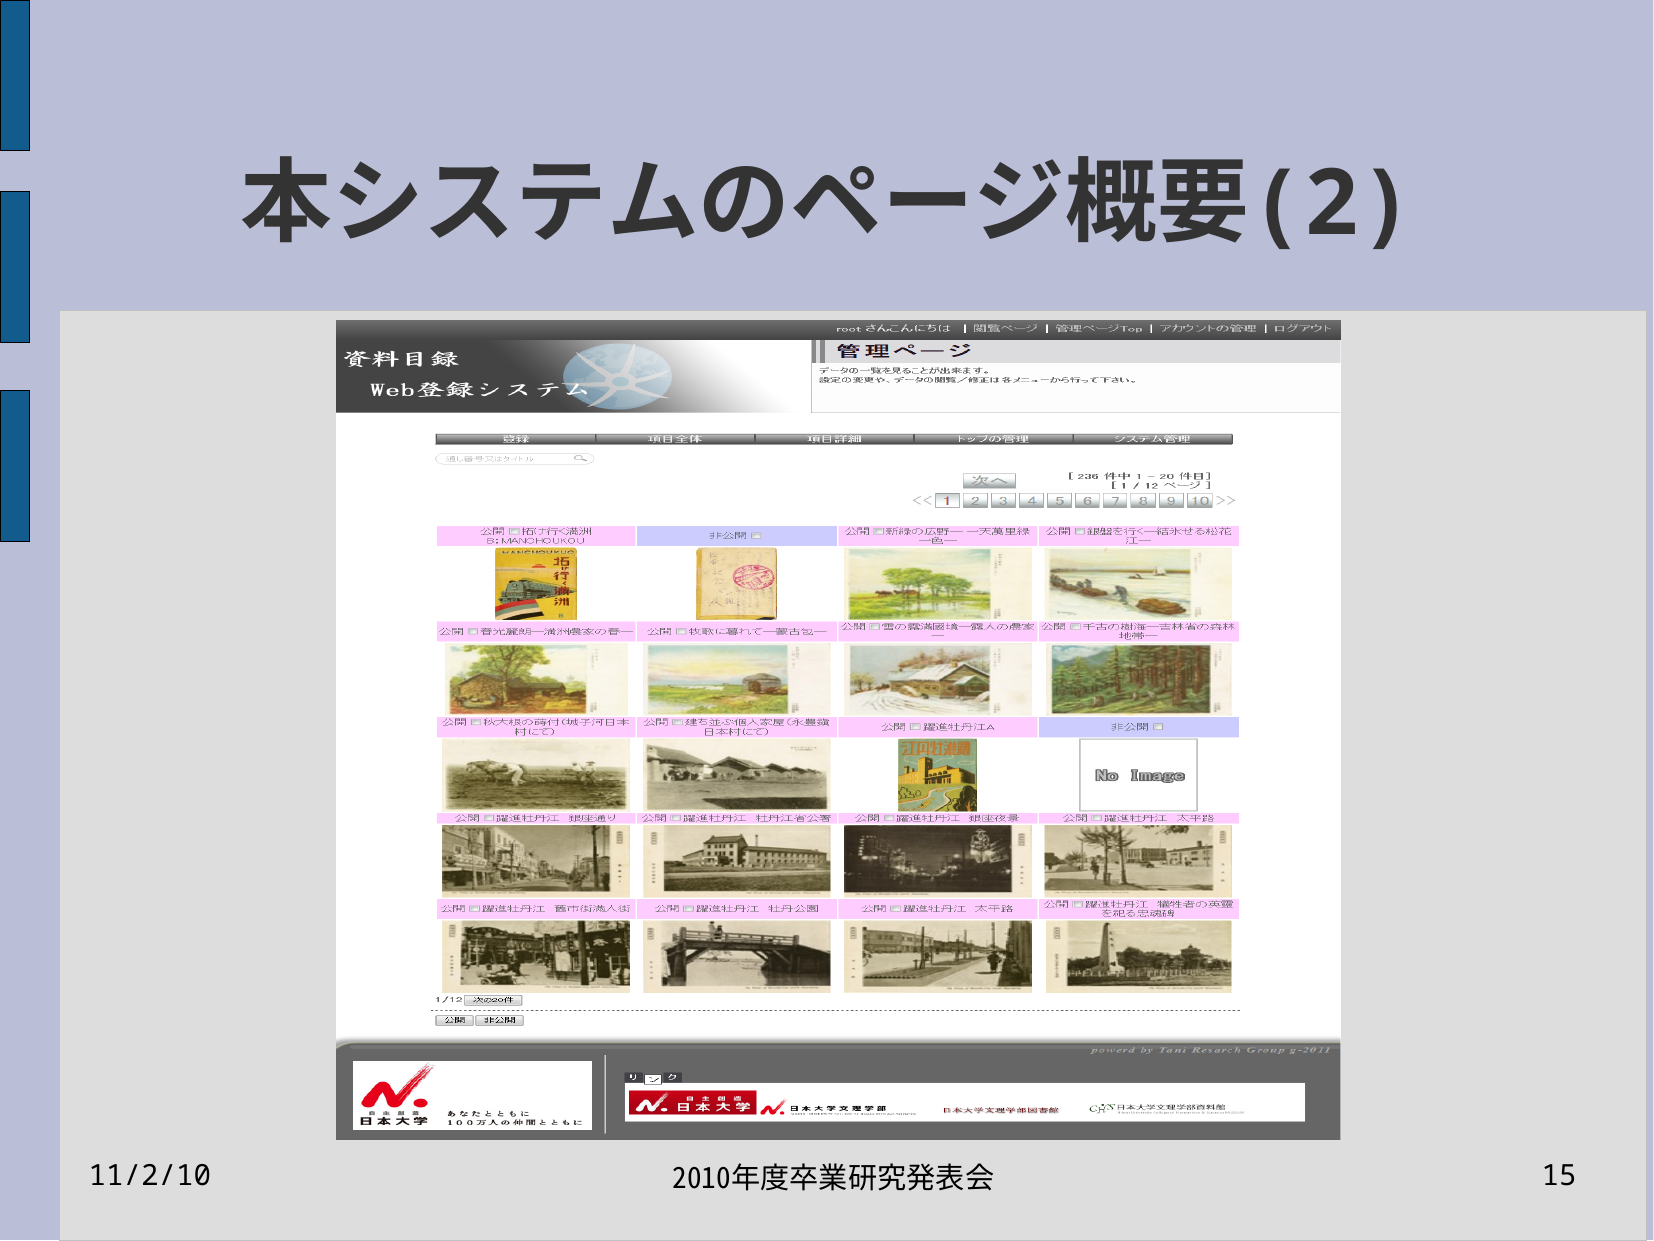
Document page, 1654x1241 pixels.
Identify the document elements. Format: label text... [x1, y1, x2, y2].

picture [336, 320, 1341, 1140]
title 本システムのページ概要(2) [121, 91, 1534, 299]
